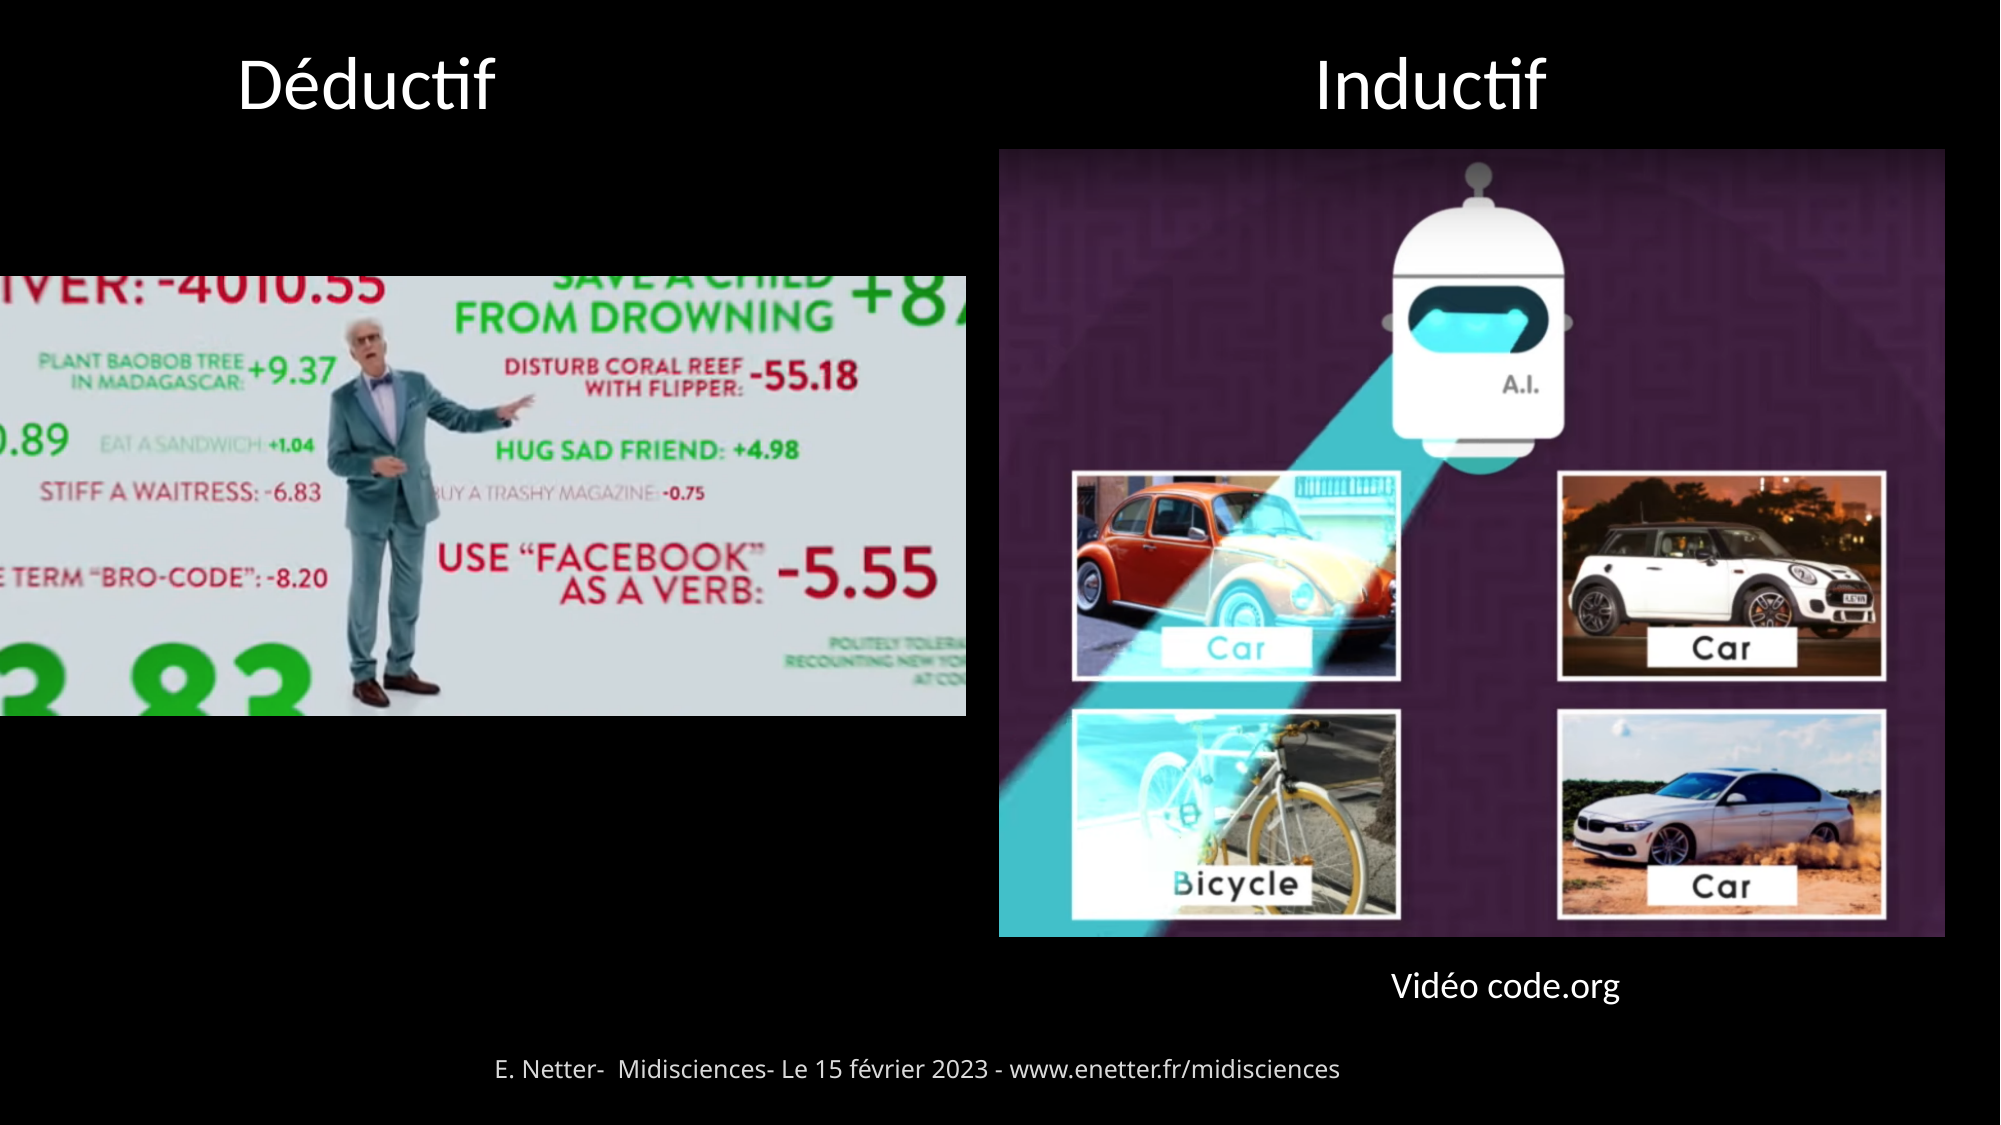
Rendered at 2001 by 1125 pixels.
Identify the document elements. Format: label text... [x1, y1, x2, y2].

text_box Vidéo code.org [1376, 953, 1646, 1014]
picture [0, 276, 966, 716]
text_box Déductif [222, 26, 603, 132]
footer E. Netter- Midisciences- Le 15 février 2023 - www.enetter.fr/midisciences [479, 1047, 1609, 1090]
picture [999, 149, 1945, 937]
text_box Inductif [1299, 26, 1606, 132]
